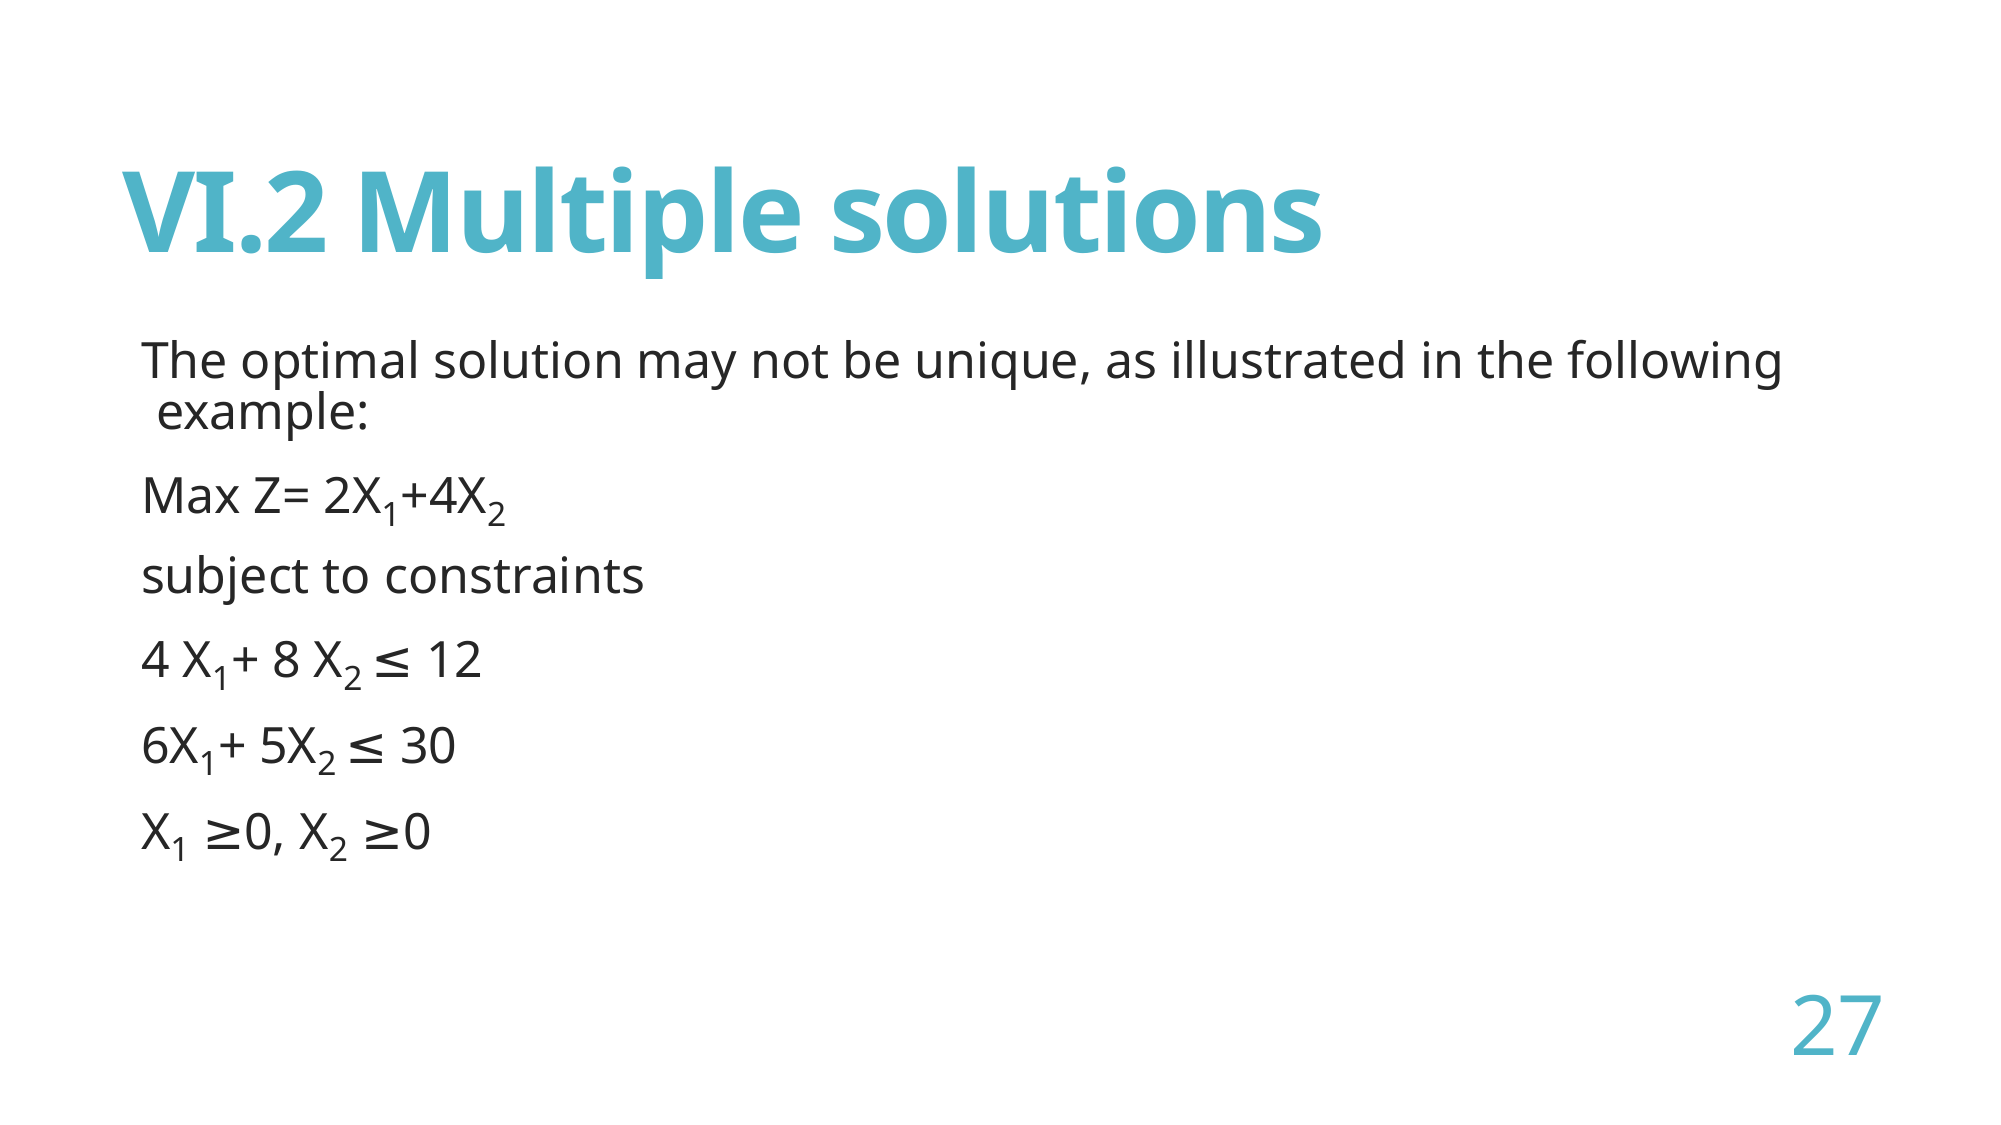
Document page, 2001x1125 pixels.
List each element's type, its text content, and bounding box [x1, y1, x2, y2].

text_box <number> [1775, 962, 1931, 1094]
text_box The optimal solution may not be unique, as illustrated in the following example: Max Z= 2X1+4X2 subject to constraints 4 X1+ 8 X2 ≤ 12 6X1+ 5X2 ≤ 30 X1 ≥0, X2 ≥0 [111, 329, 1876, 948]
text_box VI.2 Multiple solutions [107, 81, 1875, 354]
